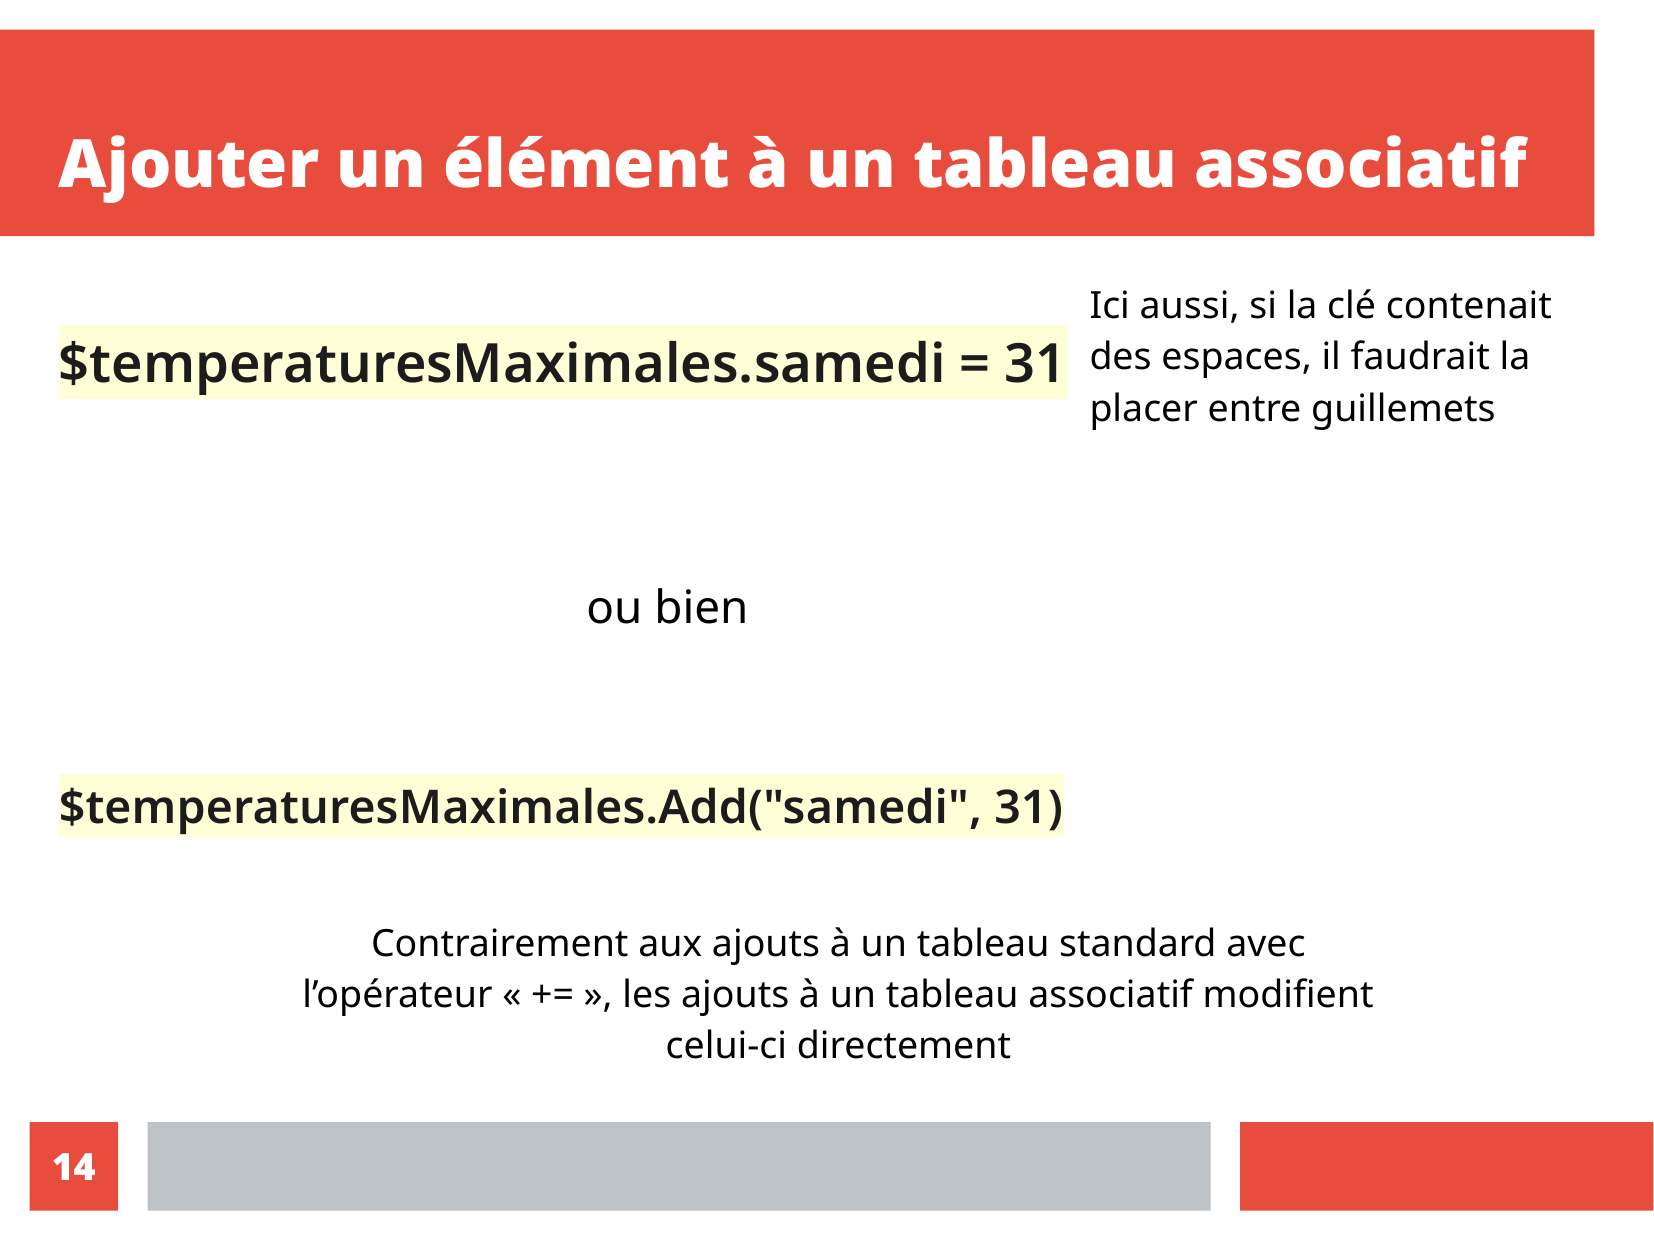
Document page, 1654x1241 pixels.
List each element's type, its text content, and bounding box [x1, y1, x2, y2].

list $temperaturesMaximales.samedi = 31 [59, 324, 1074, 402]
title Ajouter un élément à un tableau associatif [59, 59, 1595, 207]
list $temperaturesMaximales.Add("samedi", 31) [59, 773, 1075, 851]
text_box Contrairement aux ajouts à un tableau standard avec l’opérateur « += », les ajouts à un tableau associatif modifient celui-ci directement [277, 909, 1400, 1055]
text_box Ici aussi, si la clé contenait des espaces, il faudrait la placer entre guillemets [1074, 271, 1607, 505]
text_box ou bien [501, 566, 833, 689]
